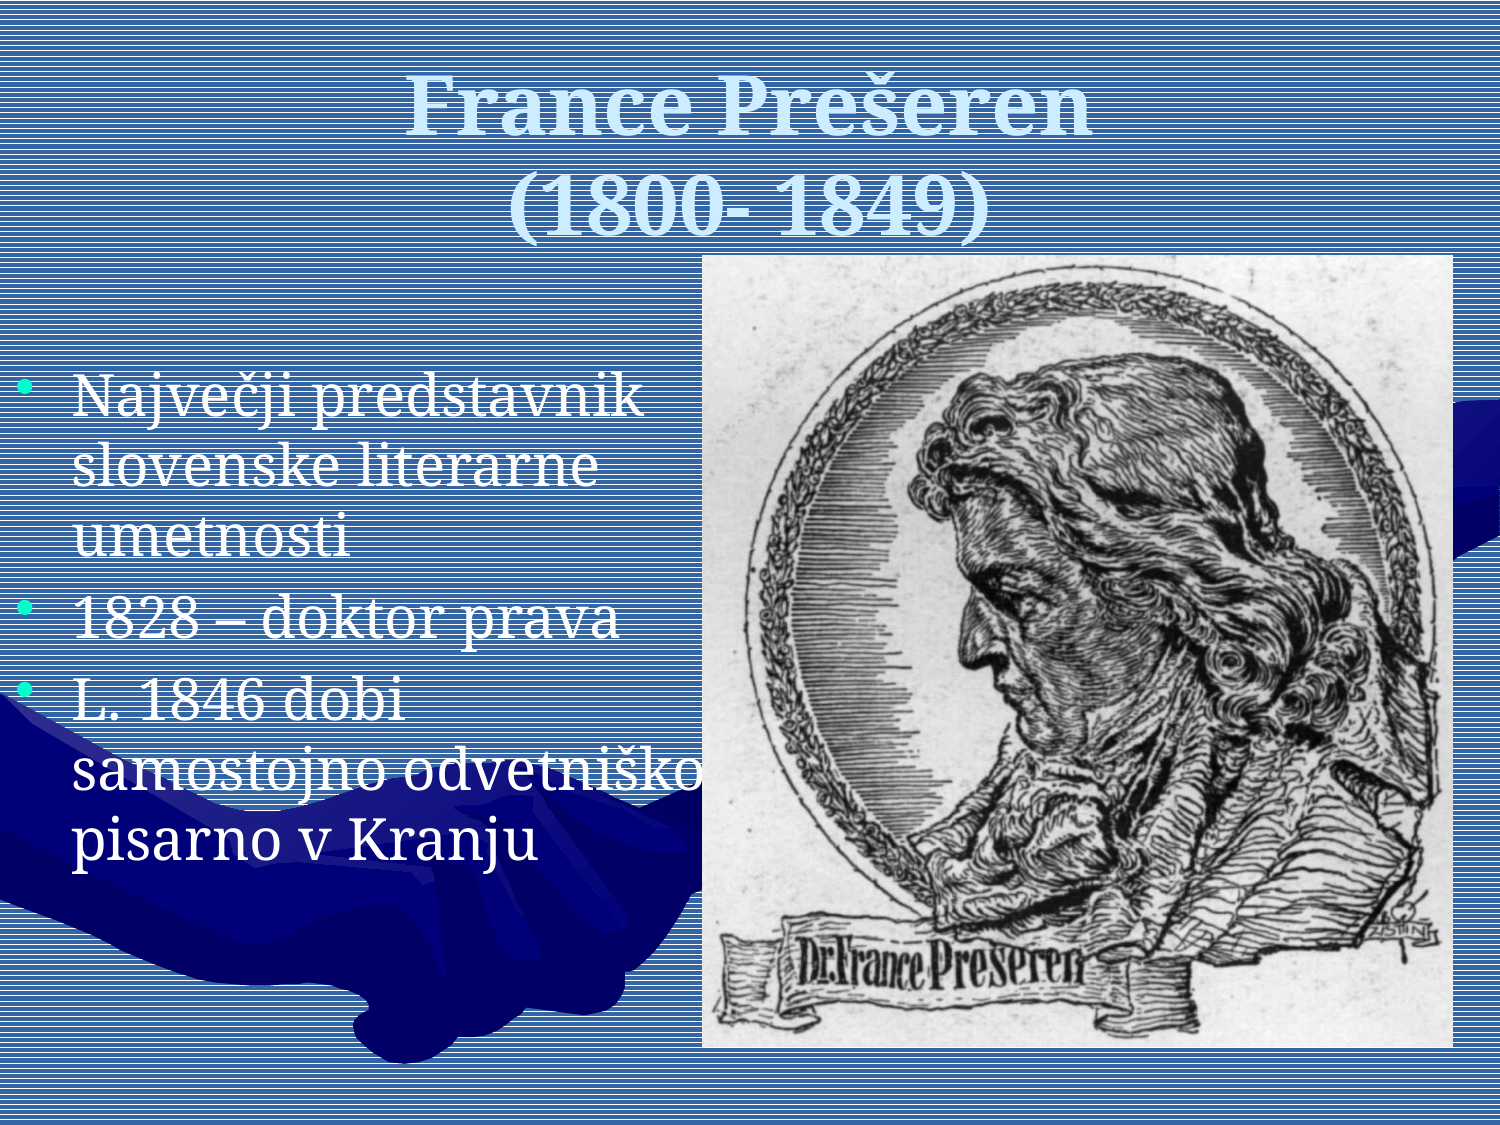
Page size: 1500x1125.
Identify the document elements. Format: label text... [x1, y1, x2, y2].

list Največji predstavnik slovenske literarne umetnosti 1828 – doktor prava L. 1846 dobi samostojno odvetniško pisarno v Kranju [0, 351, 738, 1125]
title France Prešeren (1800- 1849) [75, 45, 1425, 233]
picture [702, 255, 1453, 1047]
